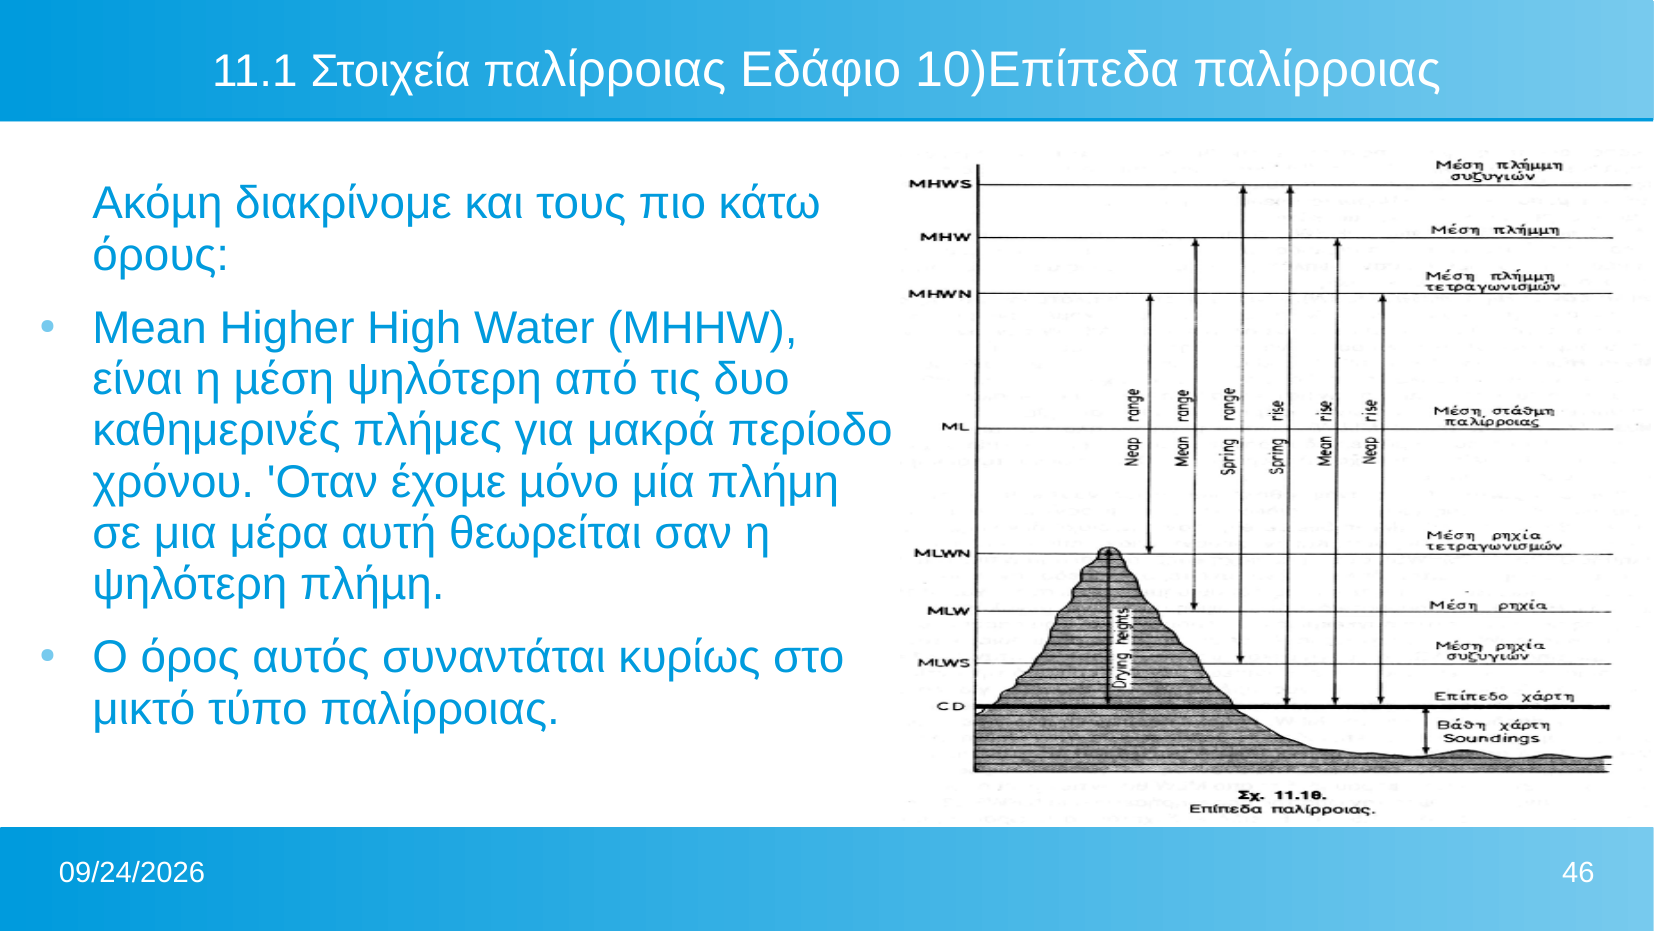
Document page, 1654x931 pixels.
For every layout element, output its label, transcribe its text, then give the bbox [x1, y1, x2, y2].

title 11.1 Στοιχεία παλίρροιας Εδάφιο 10)Επίπεδα παλίρροιας [59, 29, 1595, 108]
list Ακόµη διακρίνομε και τους πιο κάτω όρους: Μean Higher High Water (MHHW), είναι η µέση ψηλότερη από τις δυο καθημερινές πλήμες για μακρά περίοδο χρόνου. 'Οταν έχοµε µόνο μία πλήμη σε μια μέρα αυτή θεωρείται σαν η ψηλότερη πλήµη. Ο όρος αυτός συναντάται κυρίως στο μικτό τύπο παλίρροιας. [21, 177, 900, 768]
picture [900, 149, 1651, 826]
